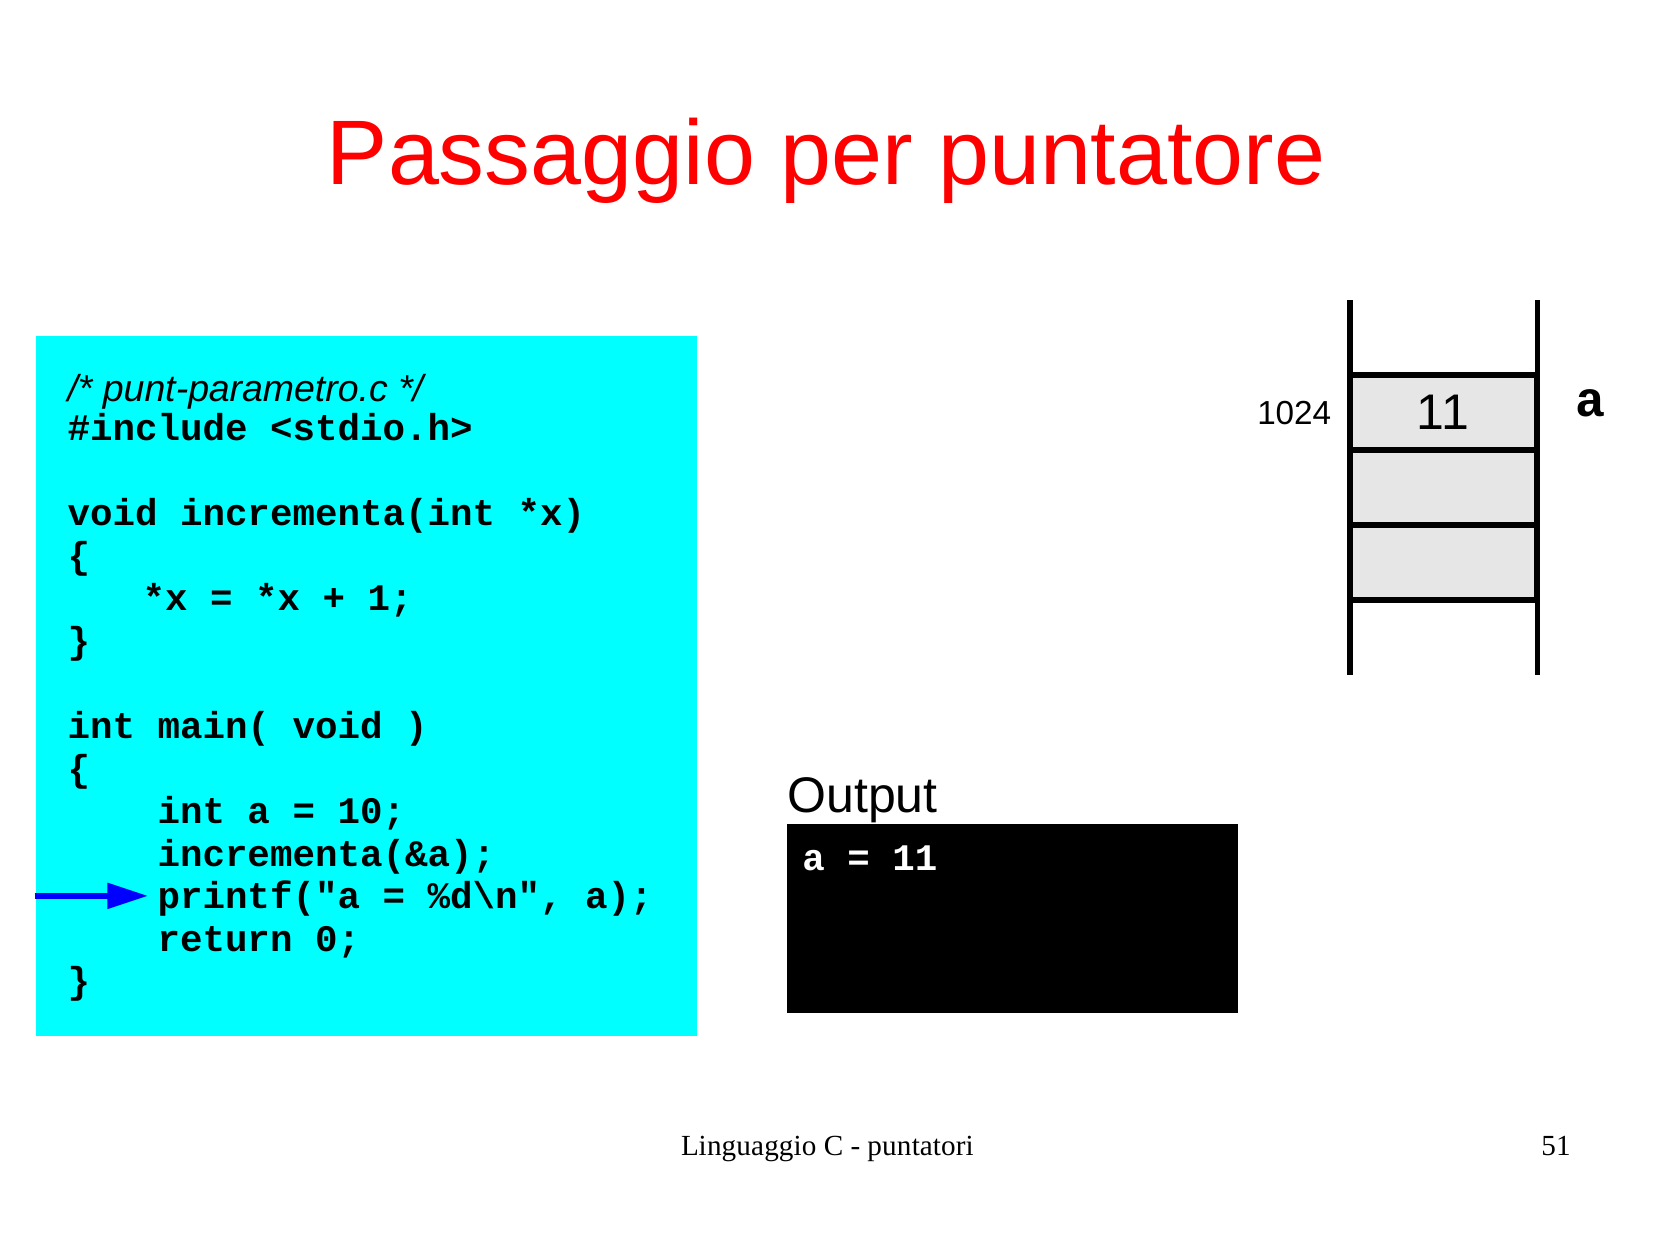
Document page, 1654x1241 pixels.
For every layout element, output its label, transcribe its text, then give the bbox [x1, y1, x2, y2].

text_box a [1575, 375, 1606, 432]
text_box 1024 [1257, 375, 1370, 451]
title Passaggio per puntatore [82, 49, 1571, 257]
text_box Output [787, 767, 938, 823]
text_box [1353, 450, 1535, 601]
text_box 11 [1370, 375, 1535, 450]
text_box /* punt-parametro.c */ #include <stdio.h> void incrementa(int *x) { *x = *x + 1; } int main( void ) { int a = 10; incrementa(&a); printf("a = %d\n", a); return 0; } [37, 337, 696, 1035]
text_box a = 11 [787, 825, 1238, 1013]
